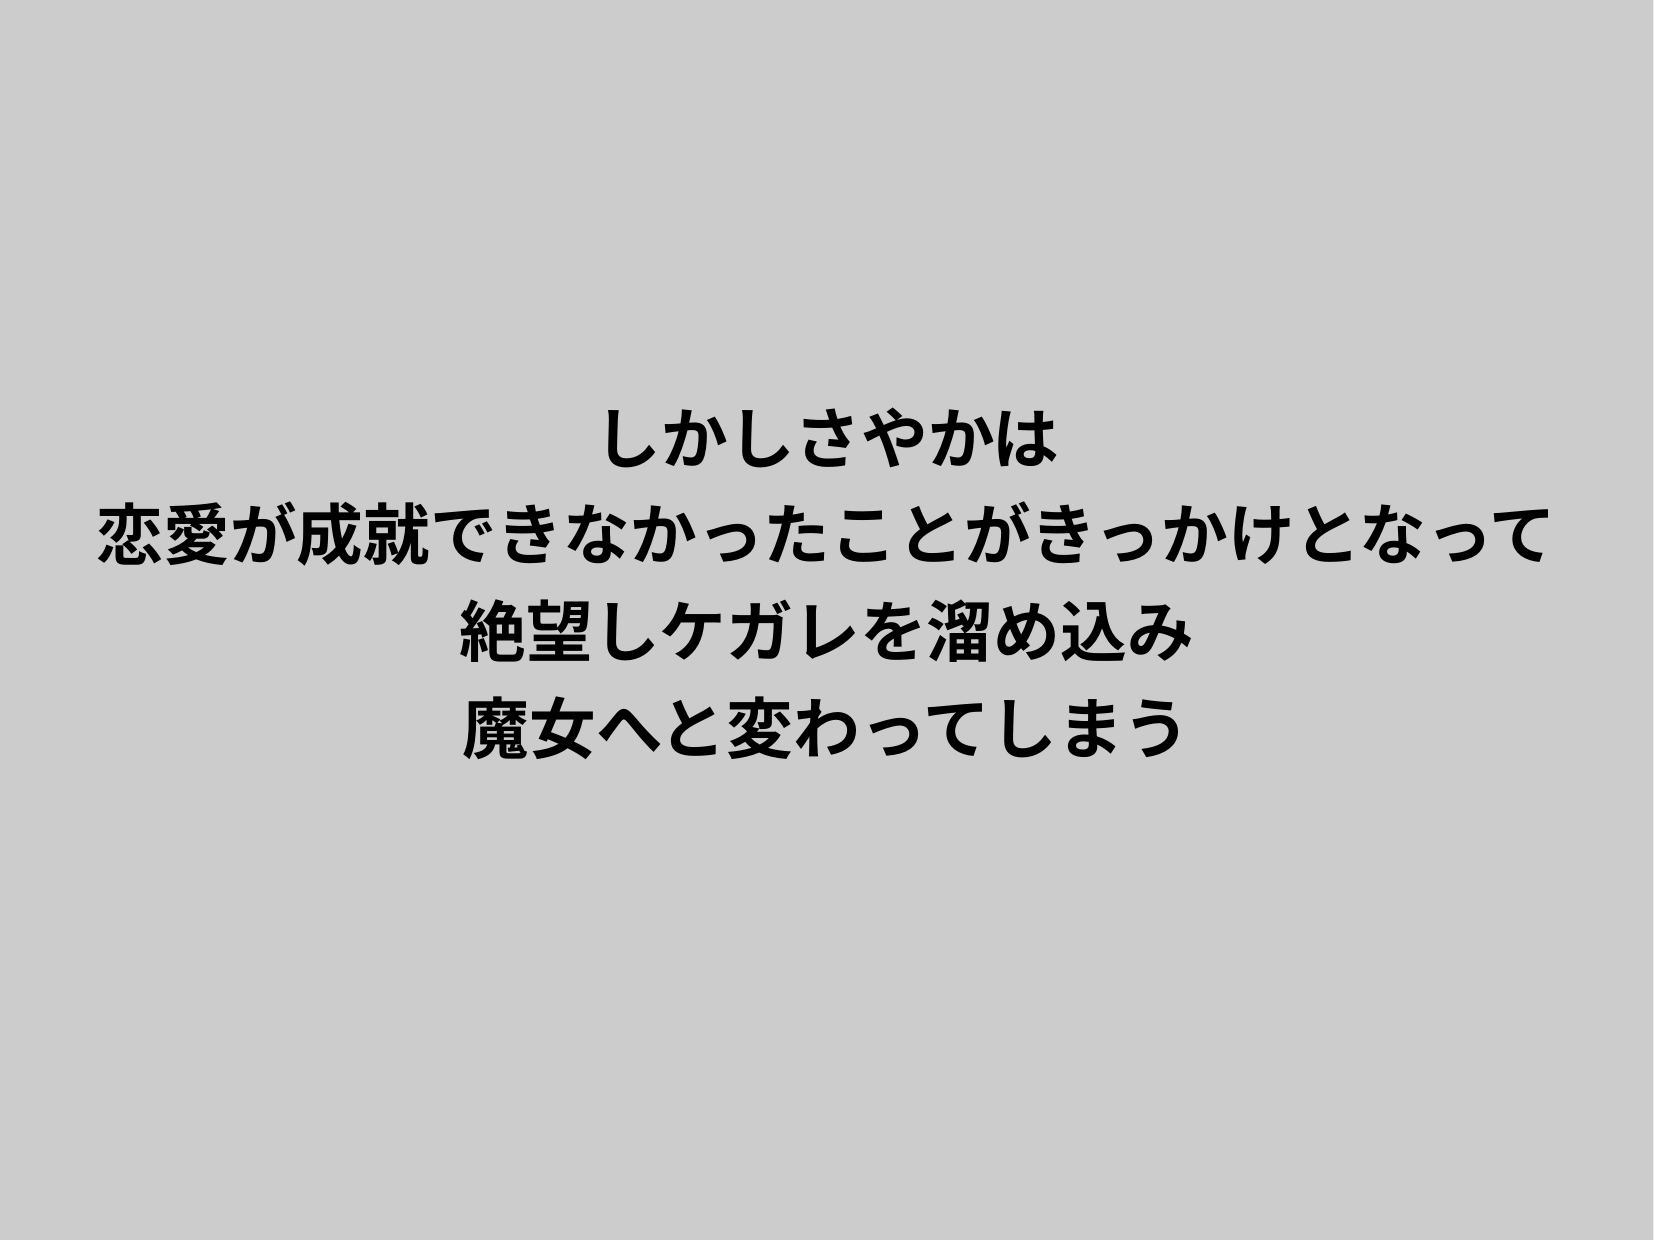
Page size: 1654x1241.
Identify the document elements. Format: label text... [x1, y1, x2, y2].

subtitle しかしさやかは 恋愛が成就できなかったことがきっかけとなって 絶望しケガレを溜め込み 魔女へと変わってしまう [82, 56, 1571, 1102]
